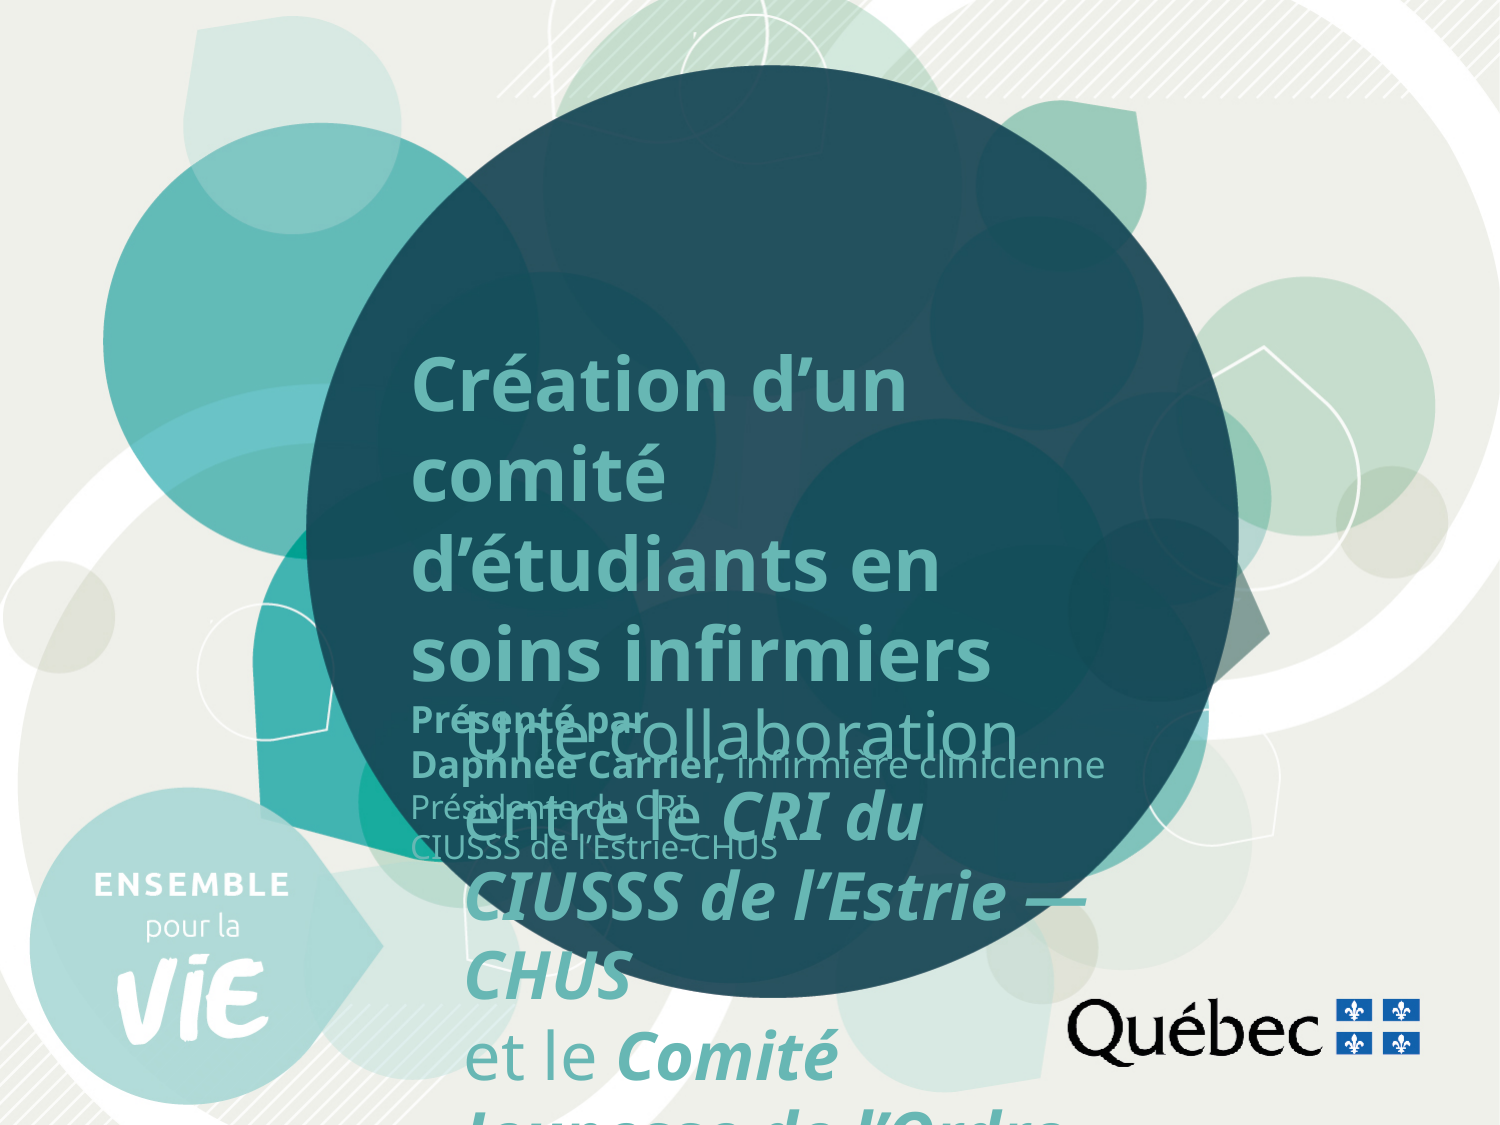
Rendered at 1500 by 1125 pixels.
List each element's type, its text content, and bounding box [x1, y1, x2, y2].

picture [0, 0, 1500, 1125]
subtitle Une collaboration entre le CRI du CIUSSS de l’Estrie — CHUS et le Comité Jeunesse de l’Ordre régional des infirmières et infirmiers de l’Estrie (ORIIE) [448, 685, 1123, 935]
title Création d’un comité d’étudiants en soins infirmiers Présenté par Daphnée Carrier, infirmière clinicienne Présidente du CRI CIUSSS de l’Estrie-CHUS [395, 328, 1123, 518]
picture [906, 1120, 921, 1125]
